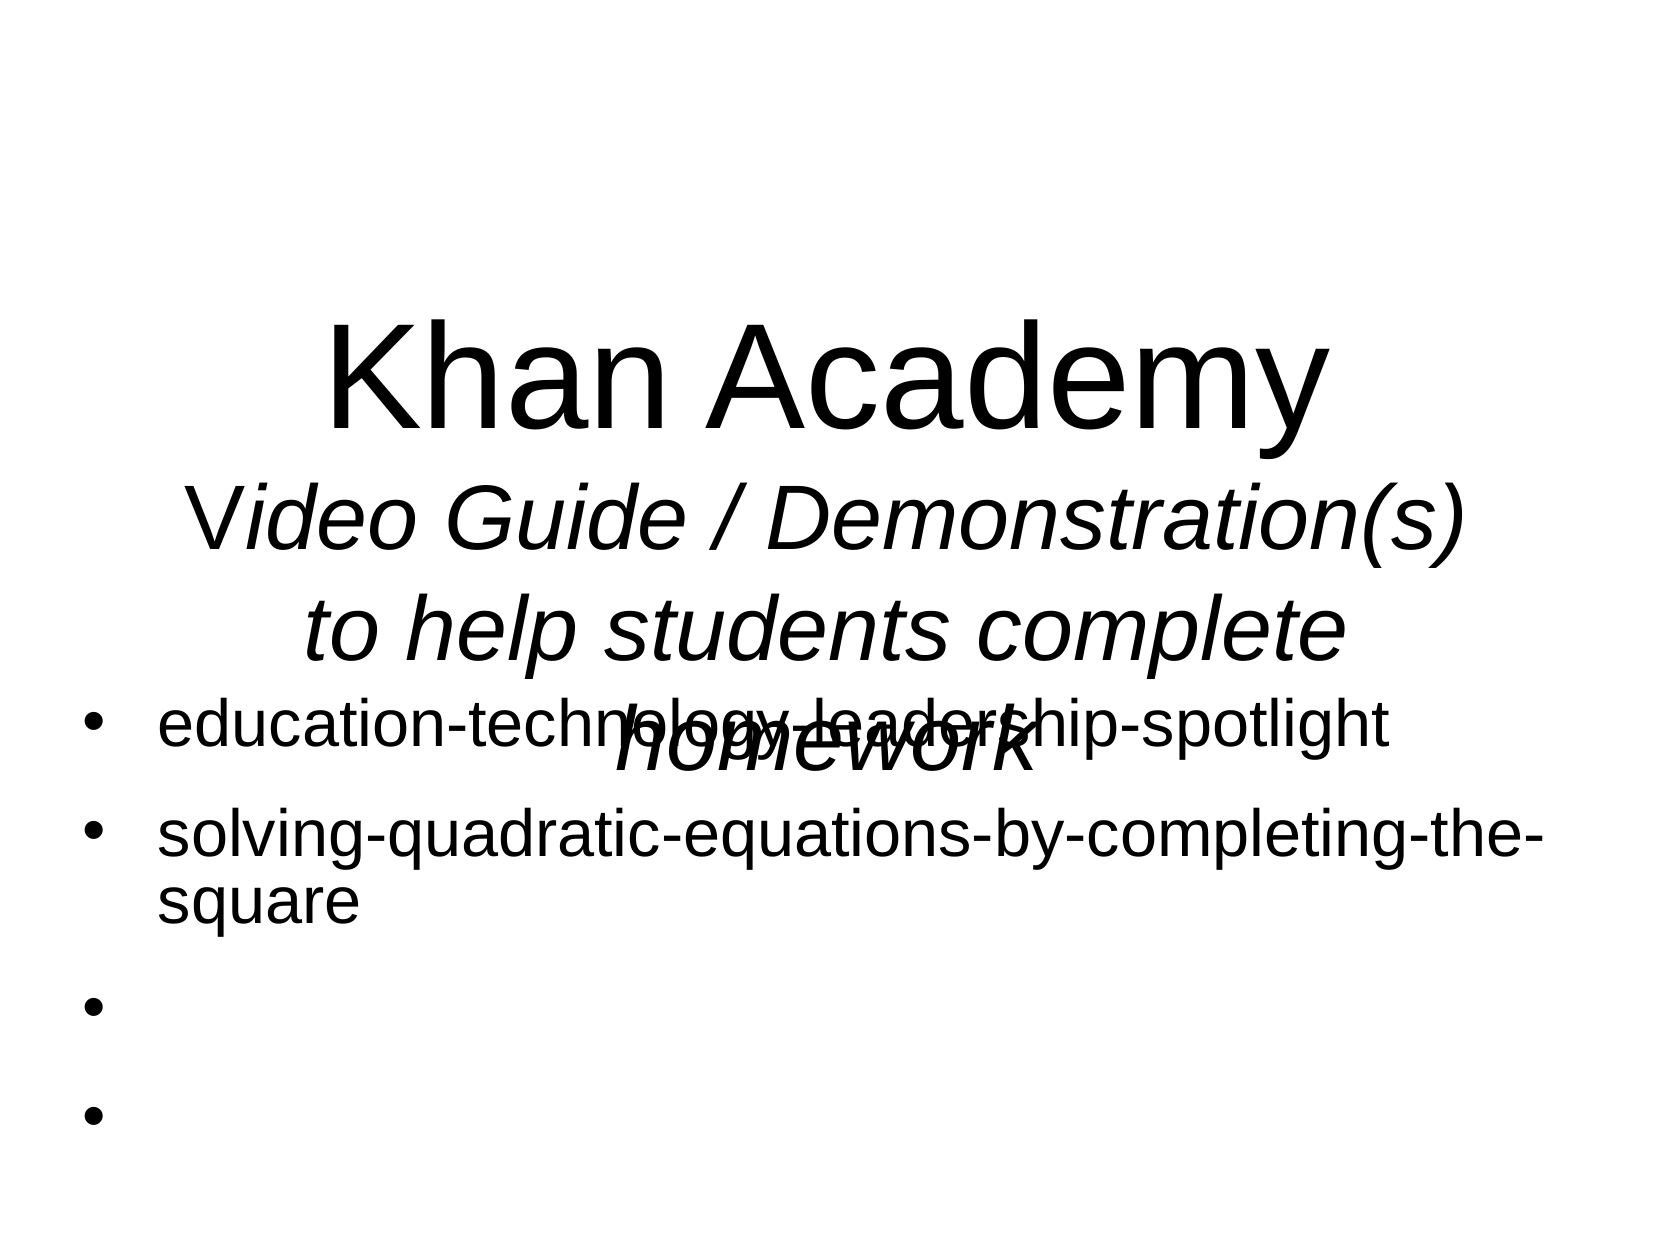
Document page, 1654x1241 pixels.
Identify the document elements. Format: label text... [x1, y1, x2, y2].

list education-technology-leadership-spotlight solving-quadratic-equations-by-completing-the-square [82, 680, 1571, 1010]
title Khan Academy Video Guide / Demonstration(s) to help students complete homework [82, 278, 1571, 444]
